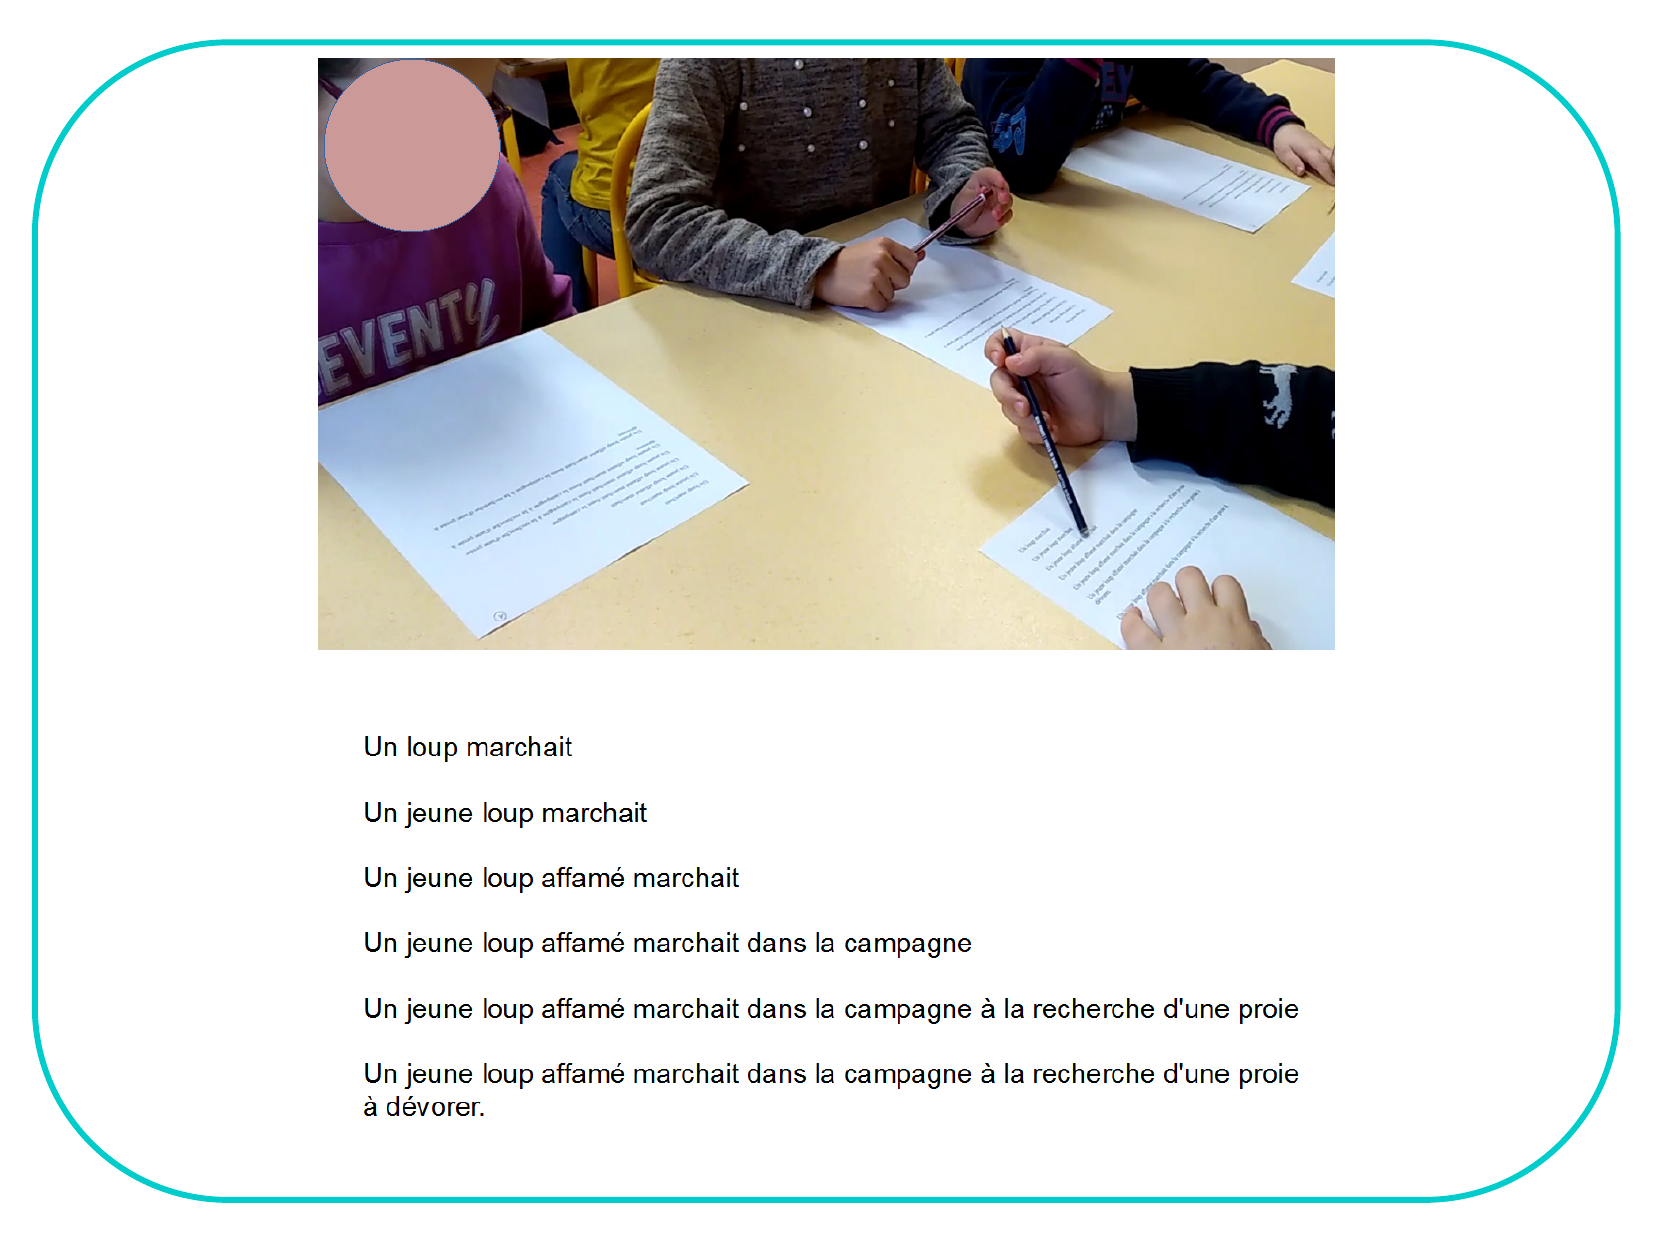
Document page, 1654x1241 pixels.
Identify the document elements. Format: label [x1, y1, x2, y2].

picture [318, 58, 1335, 650]
text_box [324, 58, 501, 232]
picture [354, 723, 1312, 1134]
